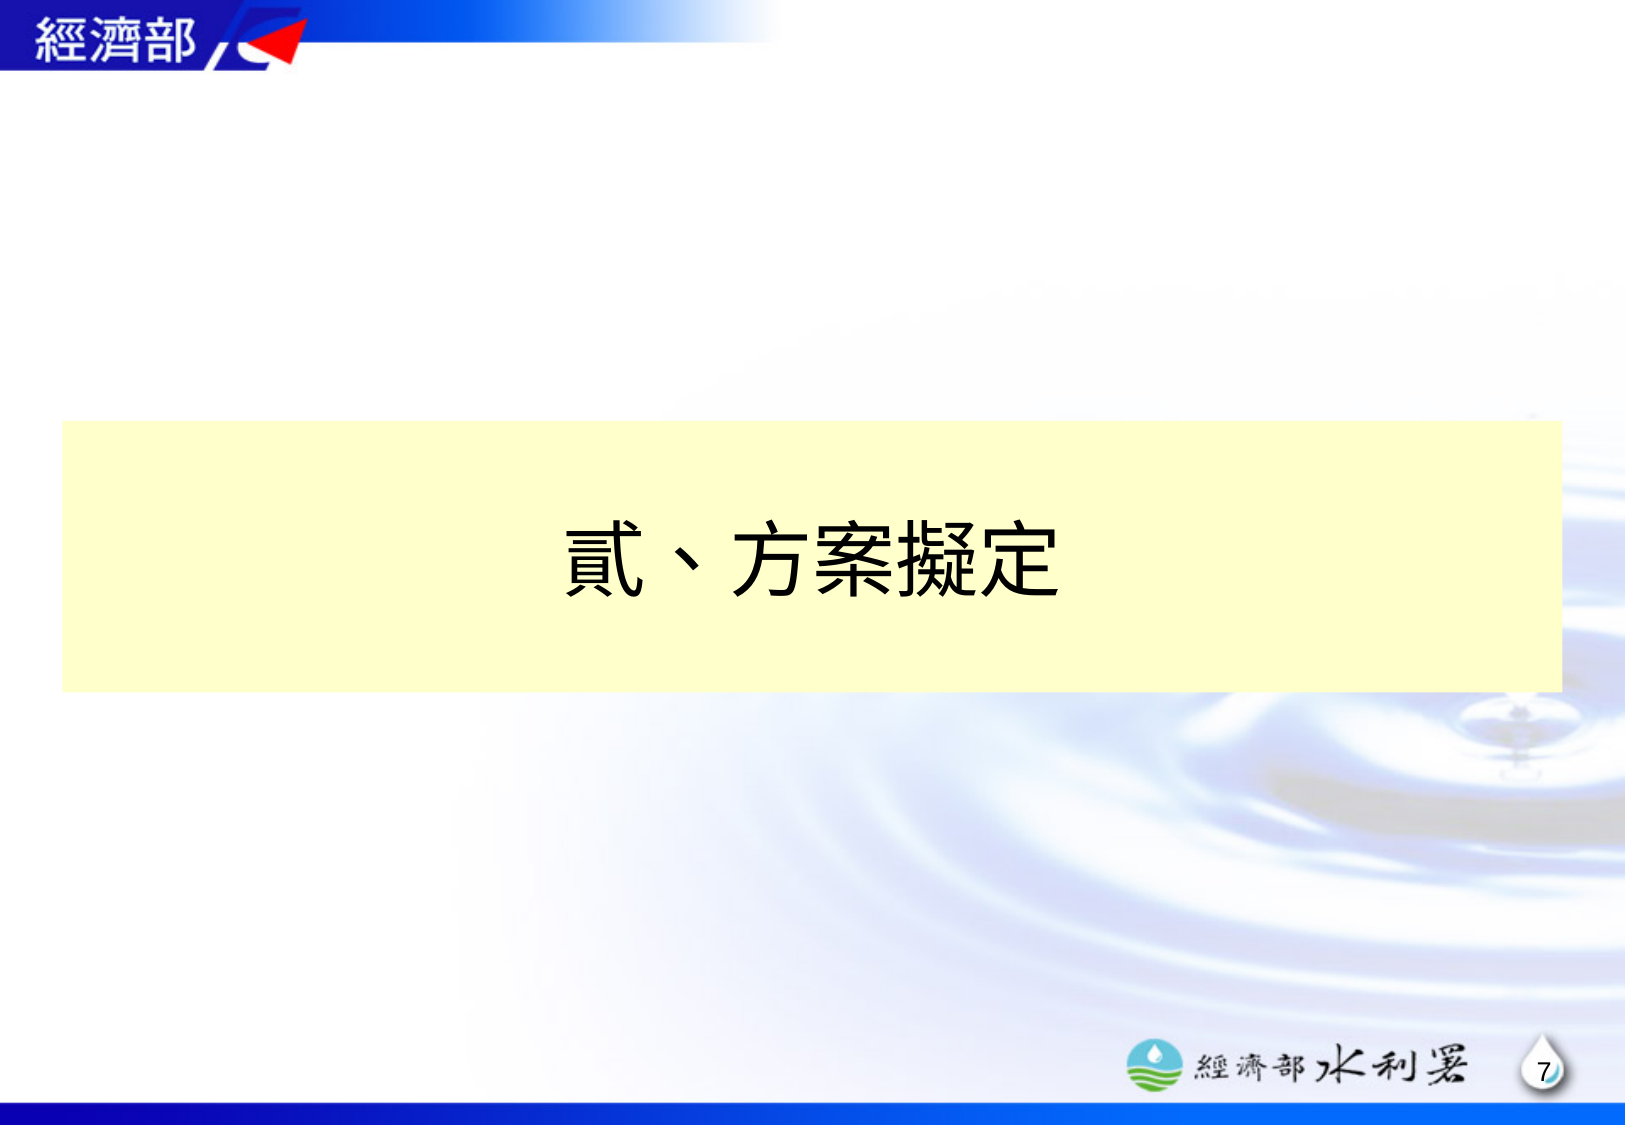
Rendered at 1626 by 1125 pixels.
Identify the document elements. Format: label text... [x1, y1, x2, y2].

text_box 貳、方案擬定 [62, 420, 1563, 693]
picture [0, 0, 1625, 1125]
